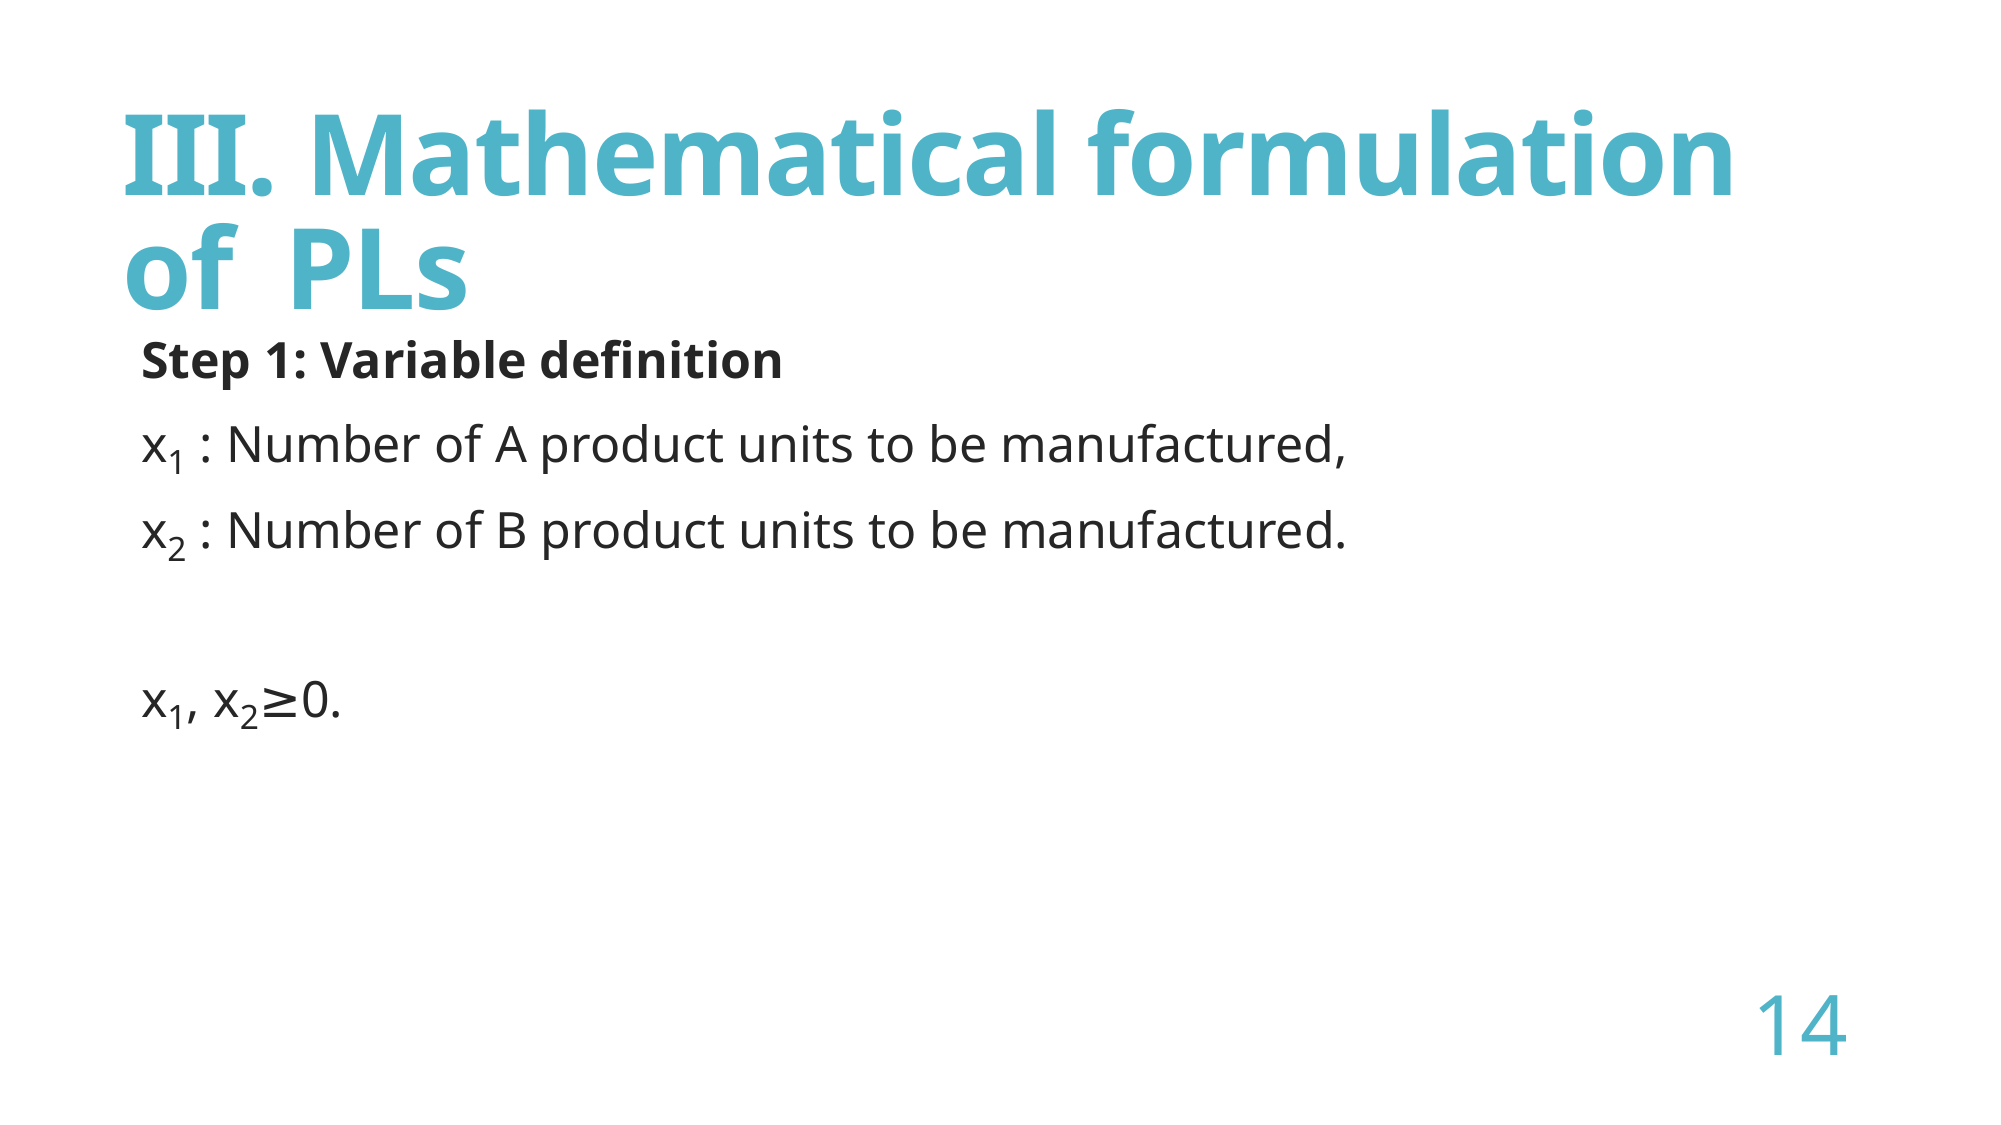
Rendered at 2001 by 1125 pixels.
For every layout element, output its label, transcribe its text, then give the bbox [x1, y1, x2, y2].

text_box <number> [1737, 950, 1906, 1094]
text_box III. Mathematical formulation of PLs [107, 81, 1875, 354]
text_box Step 1: Variable definition x1 : Number of A product units to be manufactured, x2 : Number of B product units to be manufactured. x1, x2≥0. [111, 329, 1876, 948]
